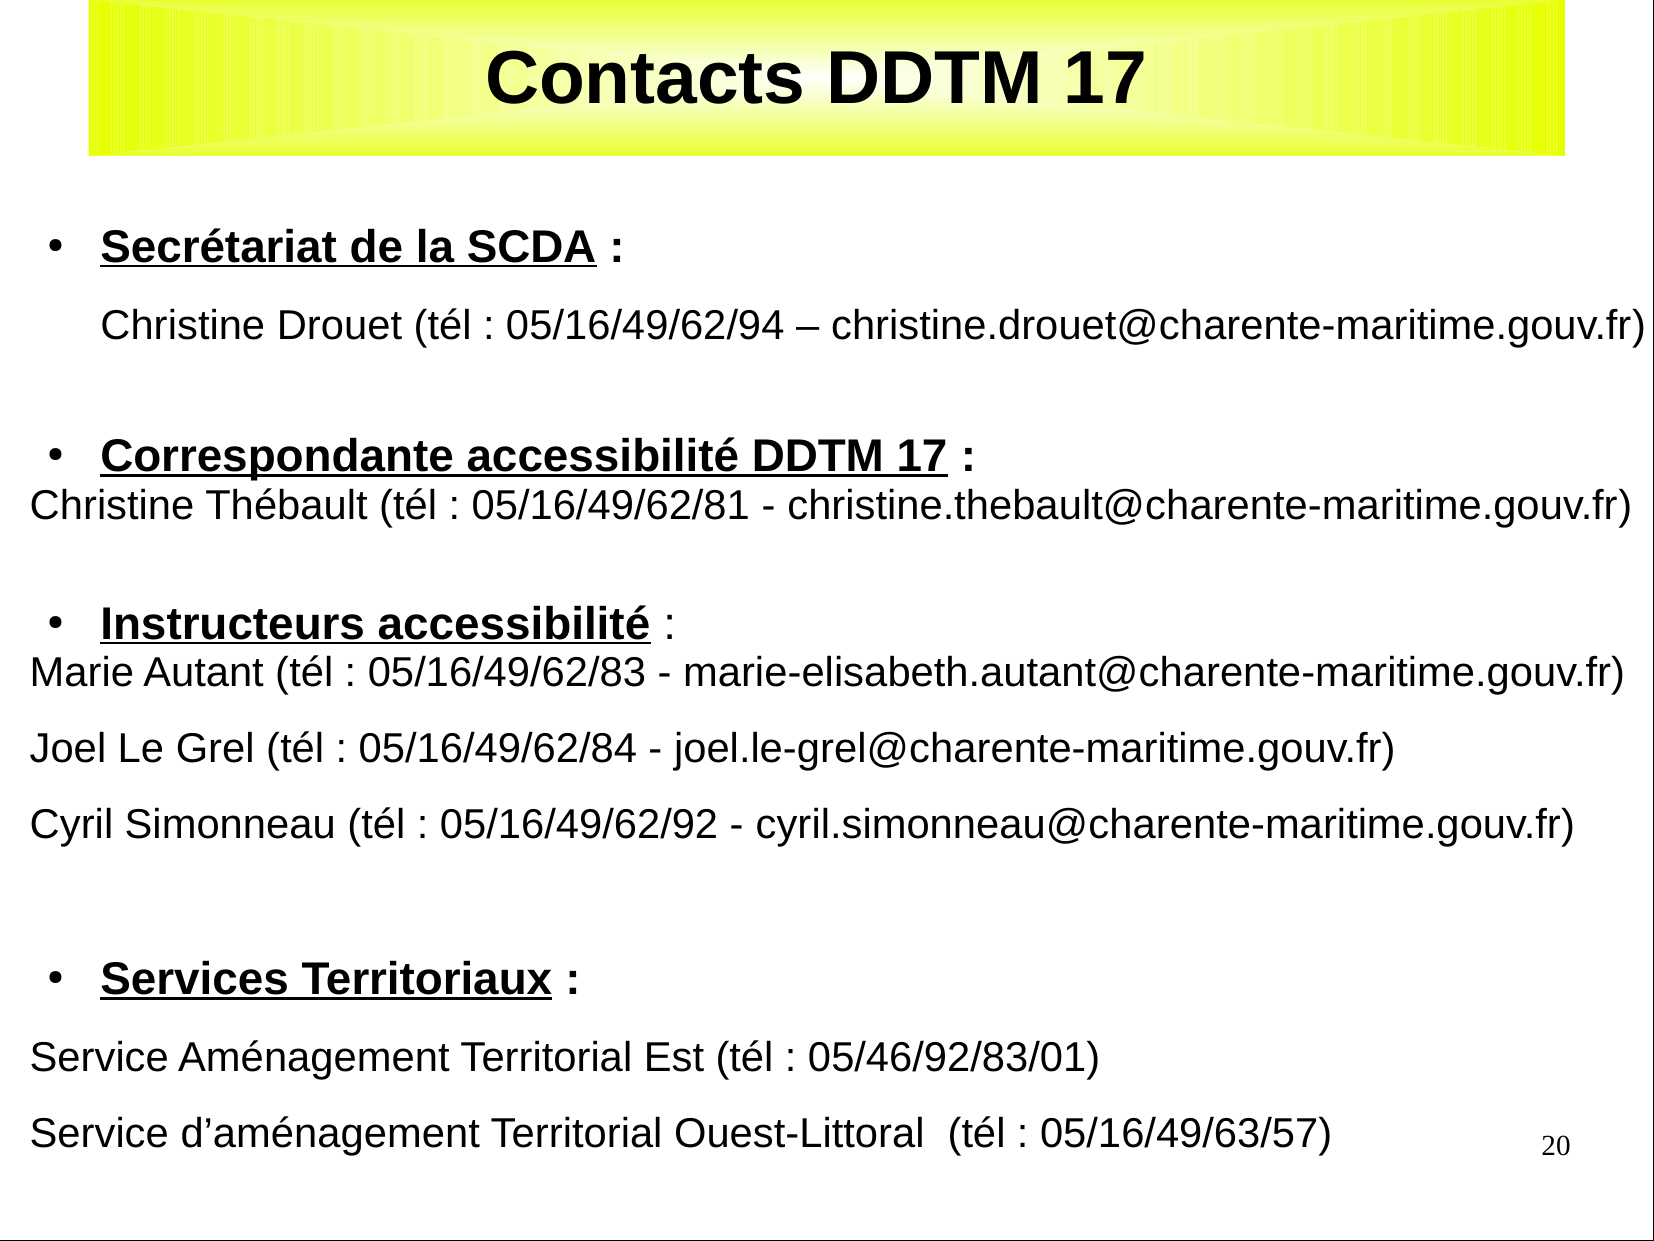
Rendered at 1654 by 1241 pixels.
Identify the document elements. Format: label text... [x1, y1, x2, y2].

title Contacts DDTM 17 [88, 0, 1565, 156]
list Secrétariat de la SCDA : Christine Drouet (tél : 05/16/49/62/94 – christine.drouet@charente-maritime.gouv.fr) Correspondante accessibilité DDTM 17 : Christine Thébault (tél : 05/16/49/62/81 - christine.thebault@charente-maritime.gouv.fr) Instructeurs accessibilité : Marie Autant (tél : 05/16/49/62/83 - marie-elisabeth.autant@charente-maritime.gouv.fr) Joel Le Grel (tél : 05/16/49/62/84 - joel.le-grel@charente-maritime.gouv.fr) Cyril Simonneau (tél : 05/16/49/62/92 - cyril.simonneau@charente-maritime.gouv.fr) Services Territoriaux : Service Aménagement Territorial Est (tél : 05/46/92/83/01) Service d’aménagement Territorial Ouest-Littoral (tél : 05/16/49/63/57) [29, 177, 1654, 1241]
